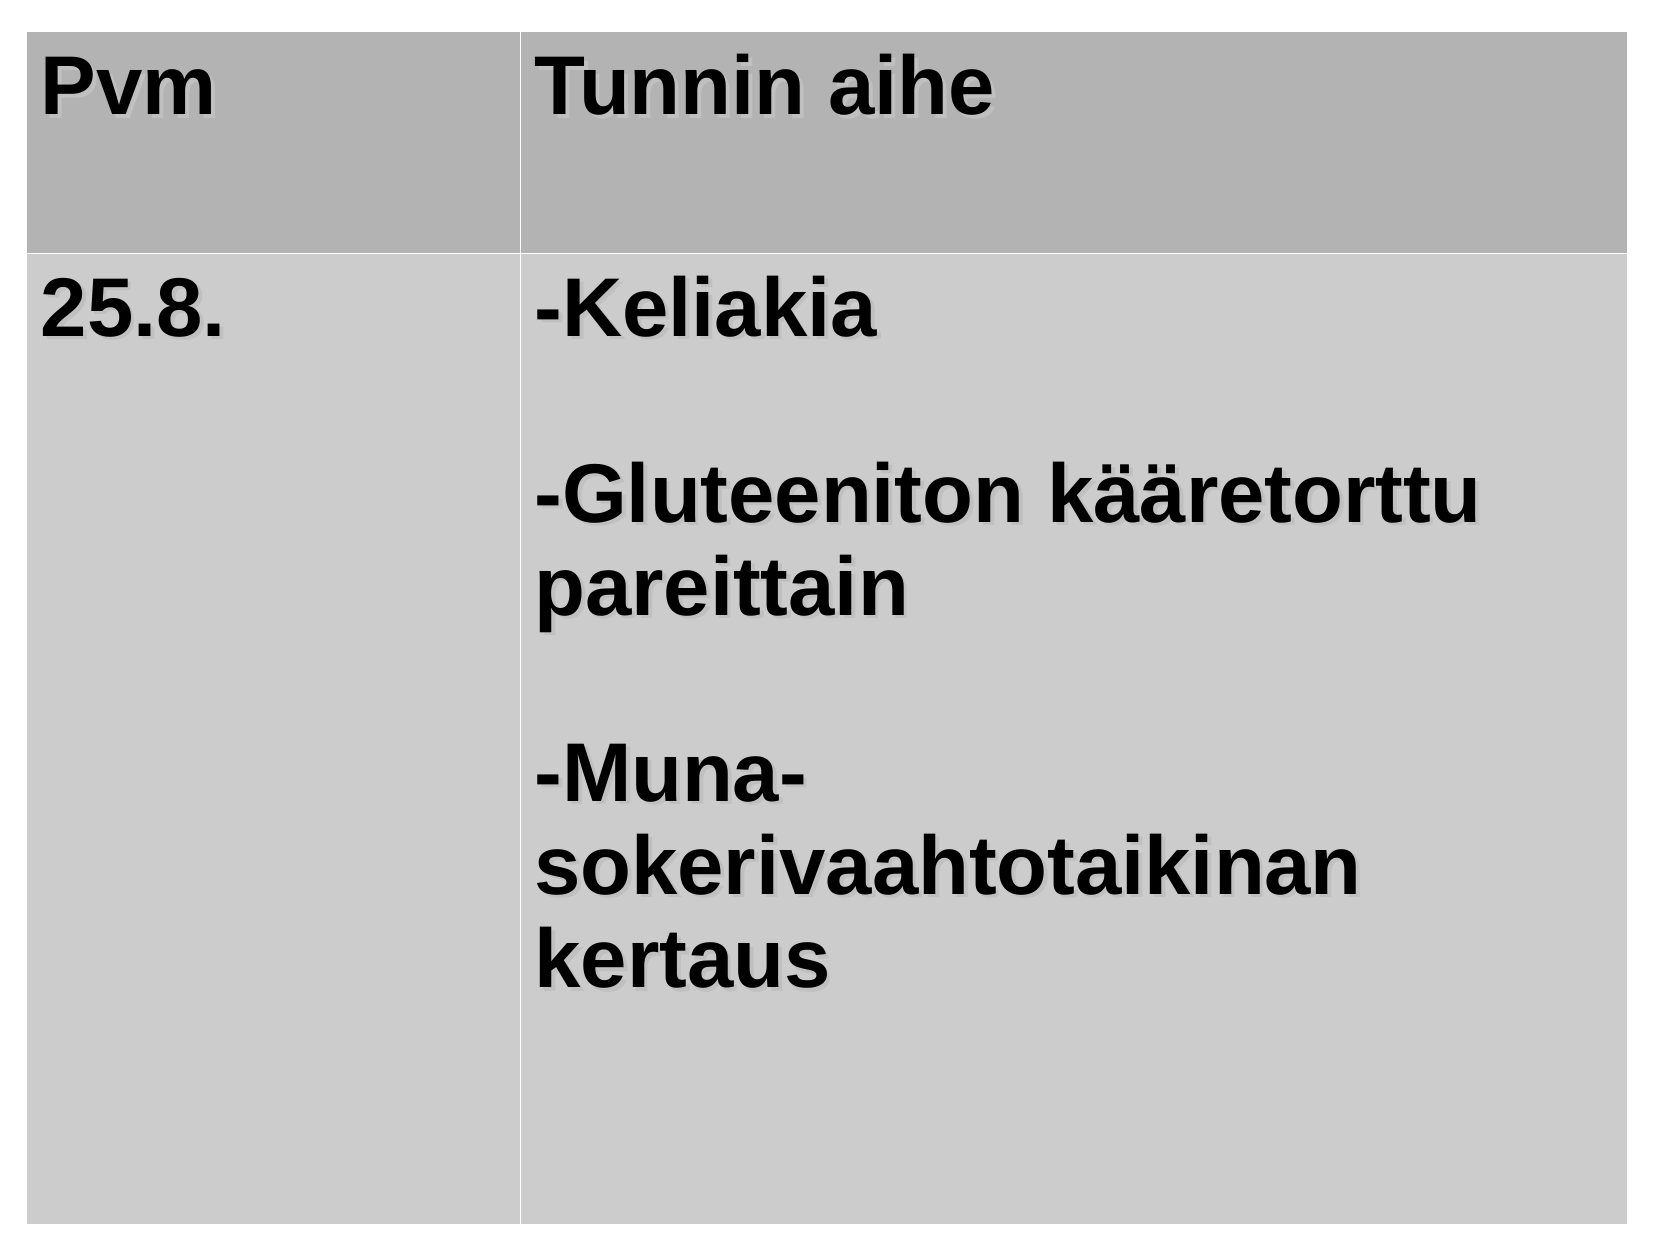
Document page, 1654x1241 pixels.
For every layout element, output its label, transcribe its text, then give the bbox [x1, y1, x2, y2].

table_cell 25.8. [27, 254, 520, 1224]
table_cell -Keliakia -Gluteeniton kääretorttu pareittain -Muna-sokerivaahtotaikinan kertaus [521, 254, 1627, 1224]
table_header Pvm [27, 32, 520, 253]
table_header Tunnin aihe [521, 32, 1627, 253]
